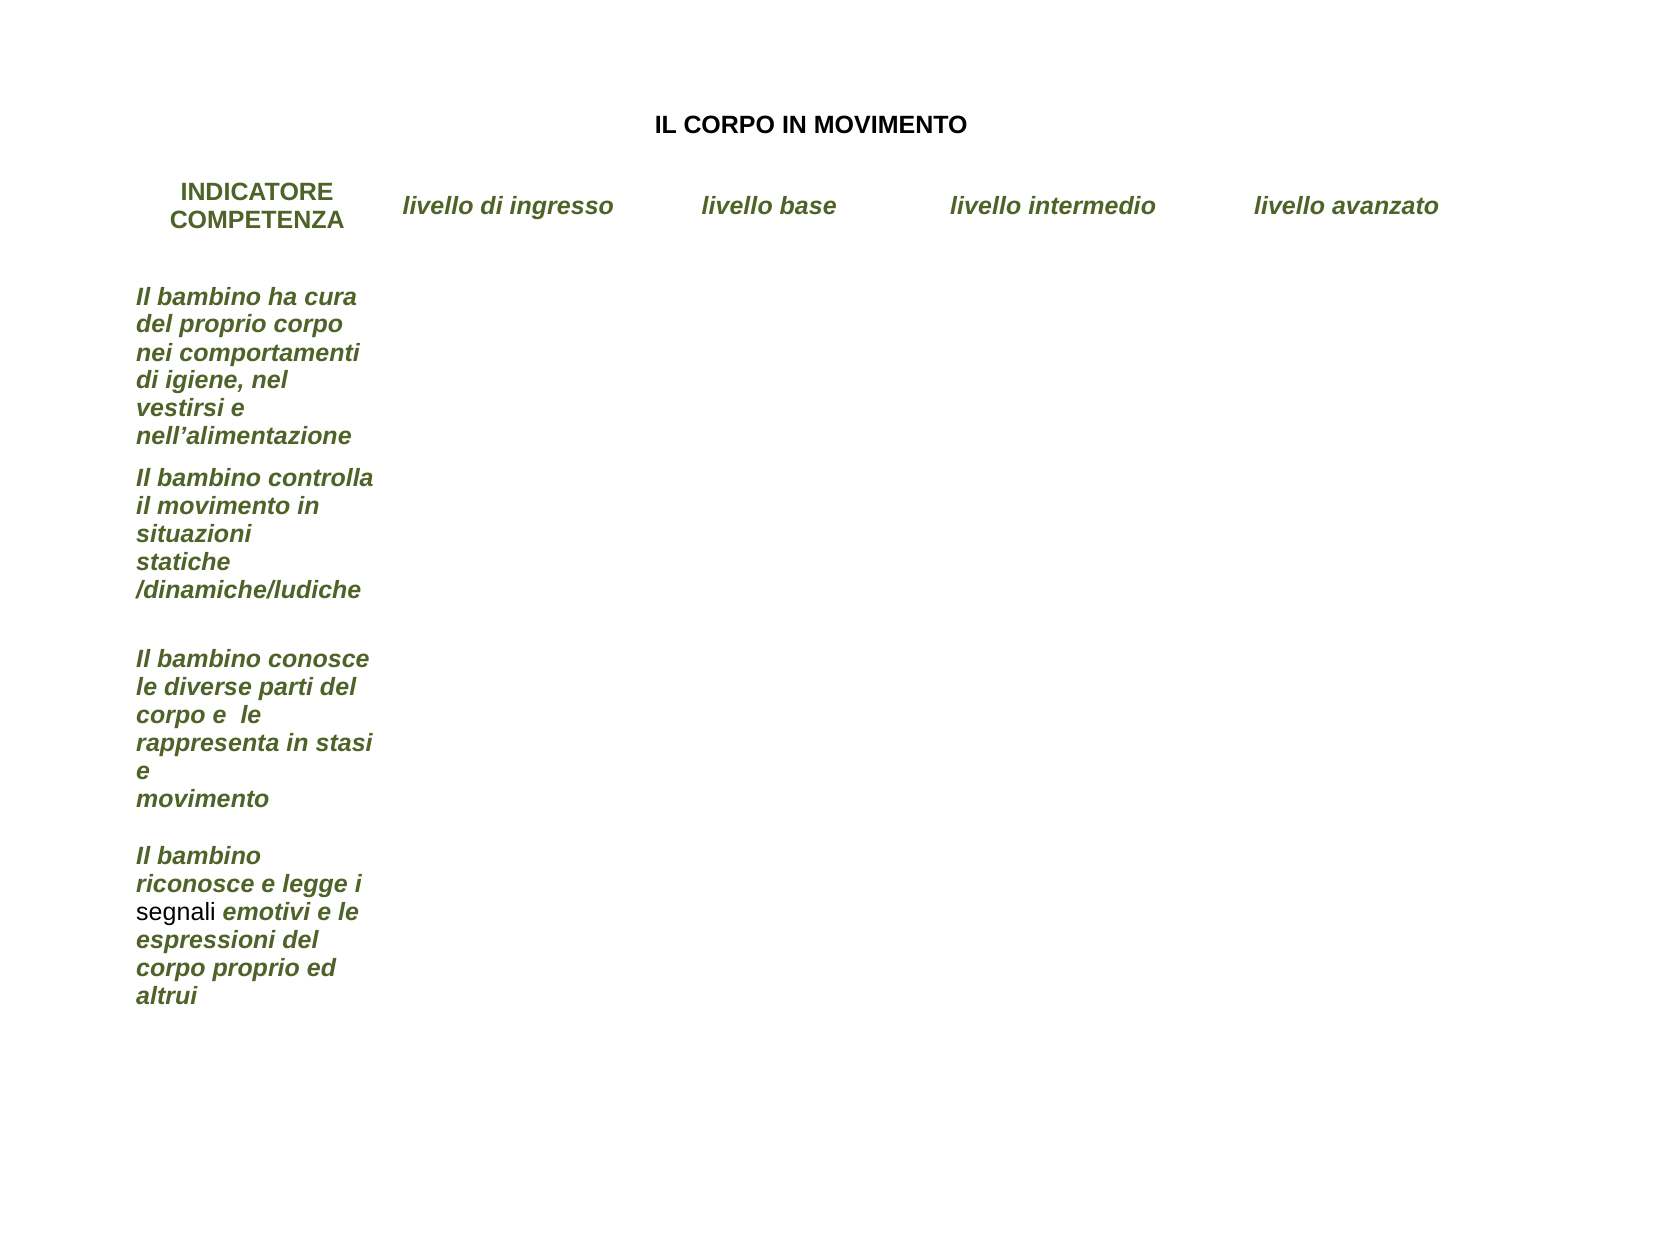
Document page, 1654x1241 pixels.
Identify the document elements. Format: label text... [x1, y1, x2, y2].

table_cell [1197, 841, 1497, 1010]
table_cell Il bambino riconosce e legge i segnali emotivi e le espressioni del corpo proprio ed altrui [126, 841, 388, 1010]
table_cell [388, 841, 629, 1010]
table_cell [629, 253, 910, 451]
table_cell Il bambino conosce le diverse parti del corpo e le rappresenta in stasi e movimento [126, 616, 388, 841]
table_cell livello intermedio [910, 159, 1197, 253]
table_cell [629, 841, 910, 1010]
table_cell livello base [629, 159, 910, 253]
table_header IL CORPO IN MOVIMENTO [126, 91, 1497, 159]
table_cell livello di ingresso [388, 159, 629, 253]
table_cell [388, 253, 629, 451]
table_cell [1197, 253, 1497, 451]
table_cell [1197, 616, 1497, 841]
table_cell INDICATORE COMPETENZA [126, 159, 388, 253]
table_cell [388, 616, 629, 841]
table_cell [910, 616, 1197, 841]
table_cell [910, 451, 1197, 616]
table_cell [910, 841, 1197, 1010]
table_cell Il bambino ha cura del proprio corpo nei comportamenti di igiene, nel vestirsi e nell’alimentazione [126, 253, 388, 451]
table_cell [1197, 451, 1497, 616]
table_cell [629, 451, 910, 616]
table_cell livello avanzato [1197, 159, 1497, 253]
table_cell [910, 253, 1197, 451]
table_cell [388, 451, 629, 616]
table_cell [629, 616, 910, 841]
table_cell Il bambino controlla il movimento in situazioni statiche /dinamiche/ludiche [126, 451, 388, 616]
